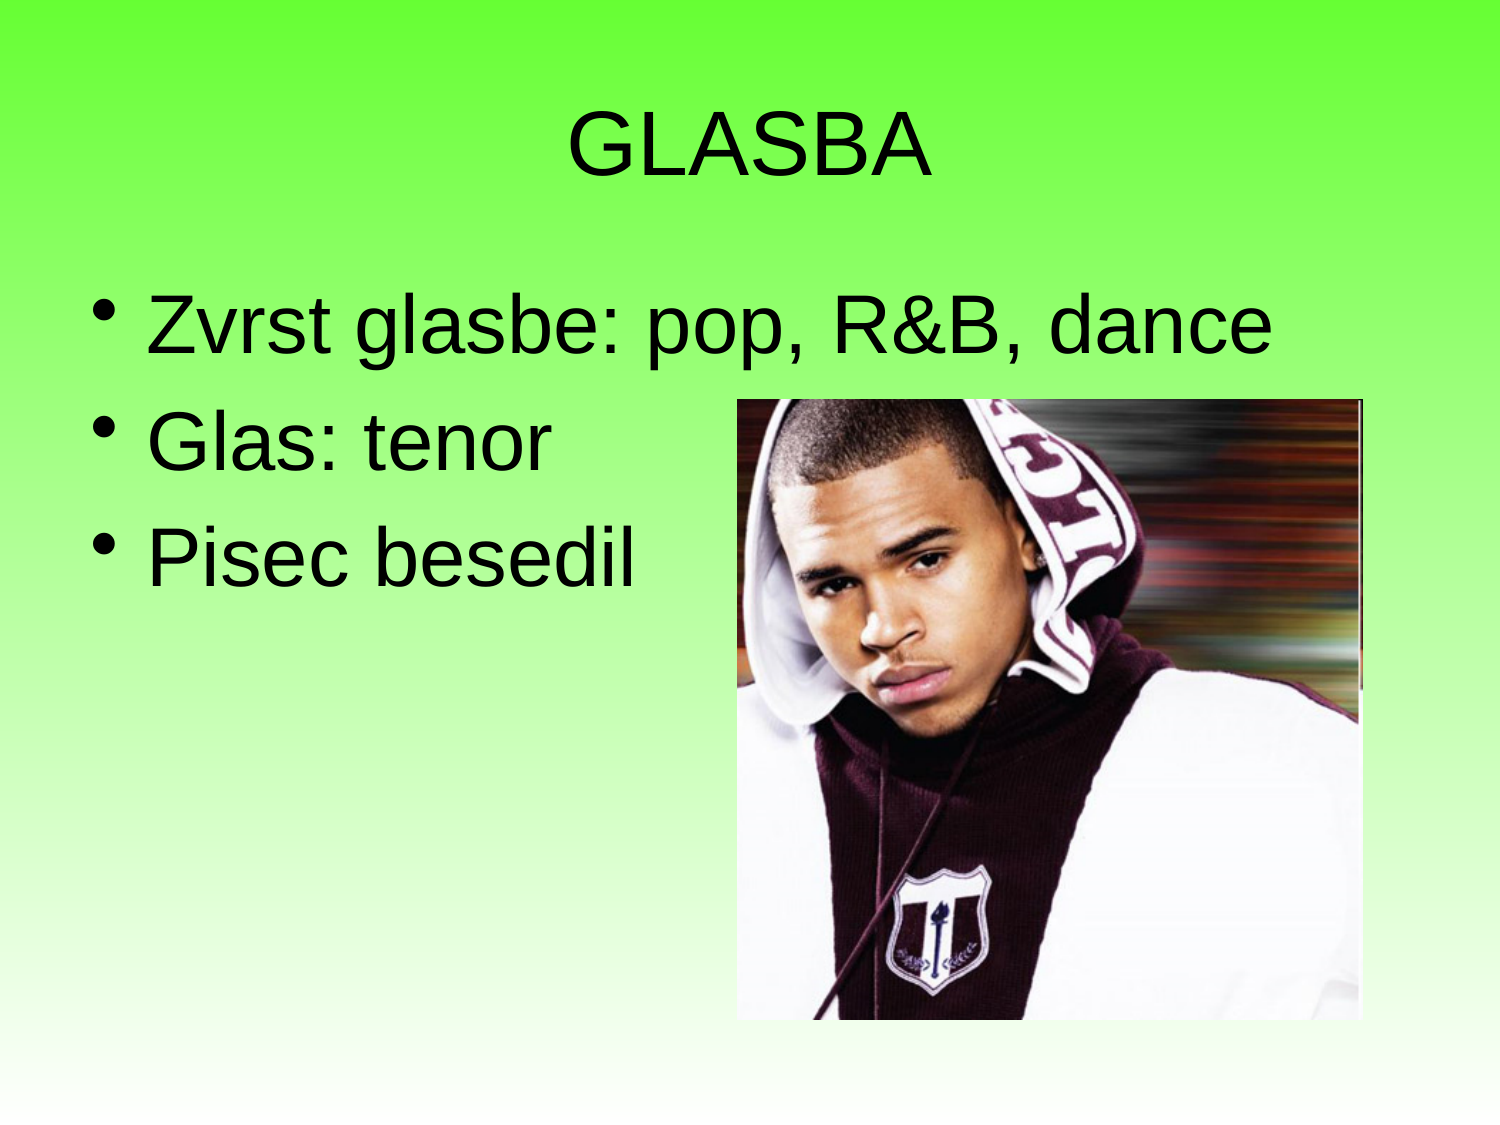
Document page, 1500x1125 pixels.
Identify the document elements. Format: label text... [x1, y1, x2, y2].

list Zvrst glasbe: pop, R&B, dance Glas: tenor Pisec besedil [75, 262, 1425, 1005]
title GLASBA [75, 45, 1425, 233]
picture [737, 399, 1363, 1020]
